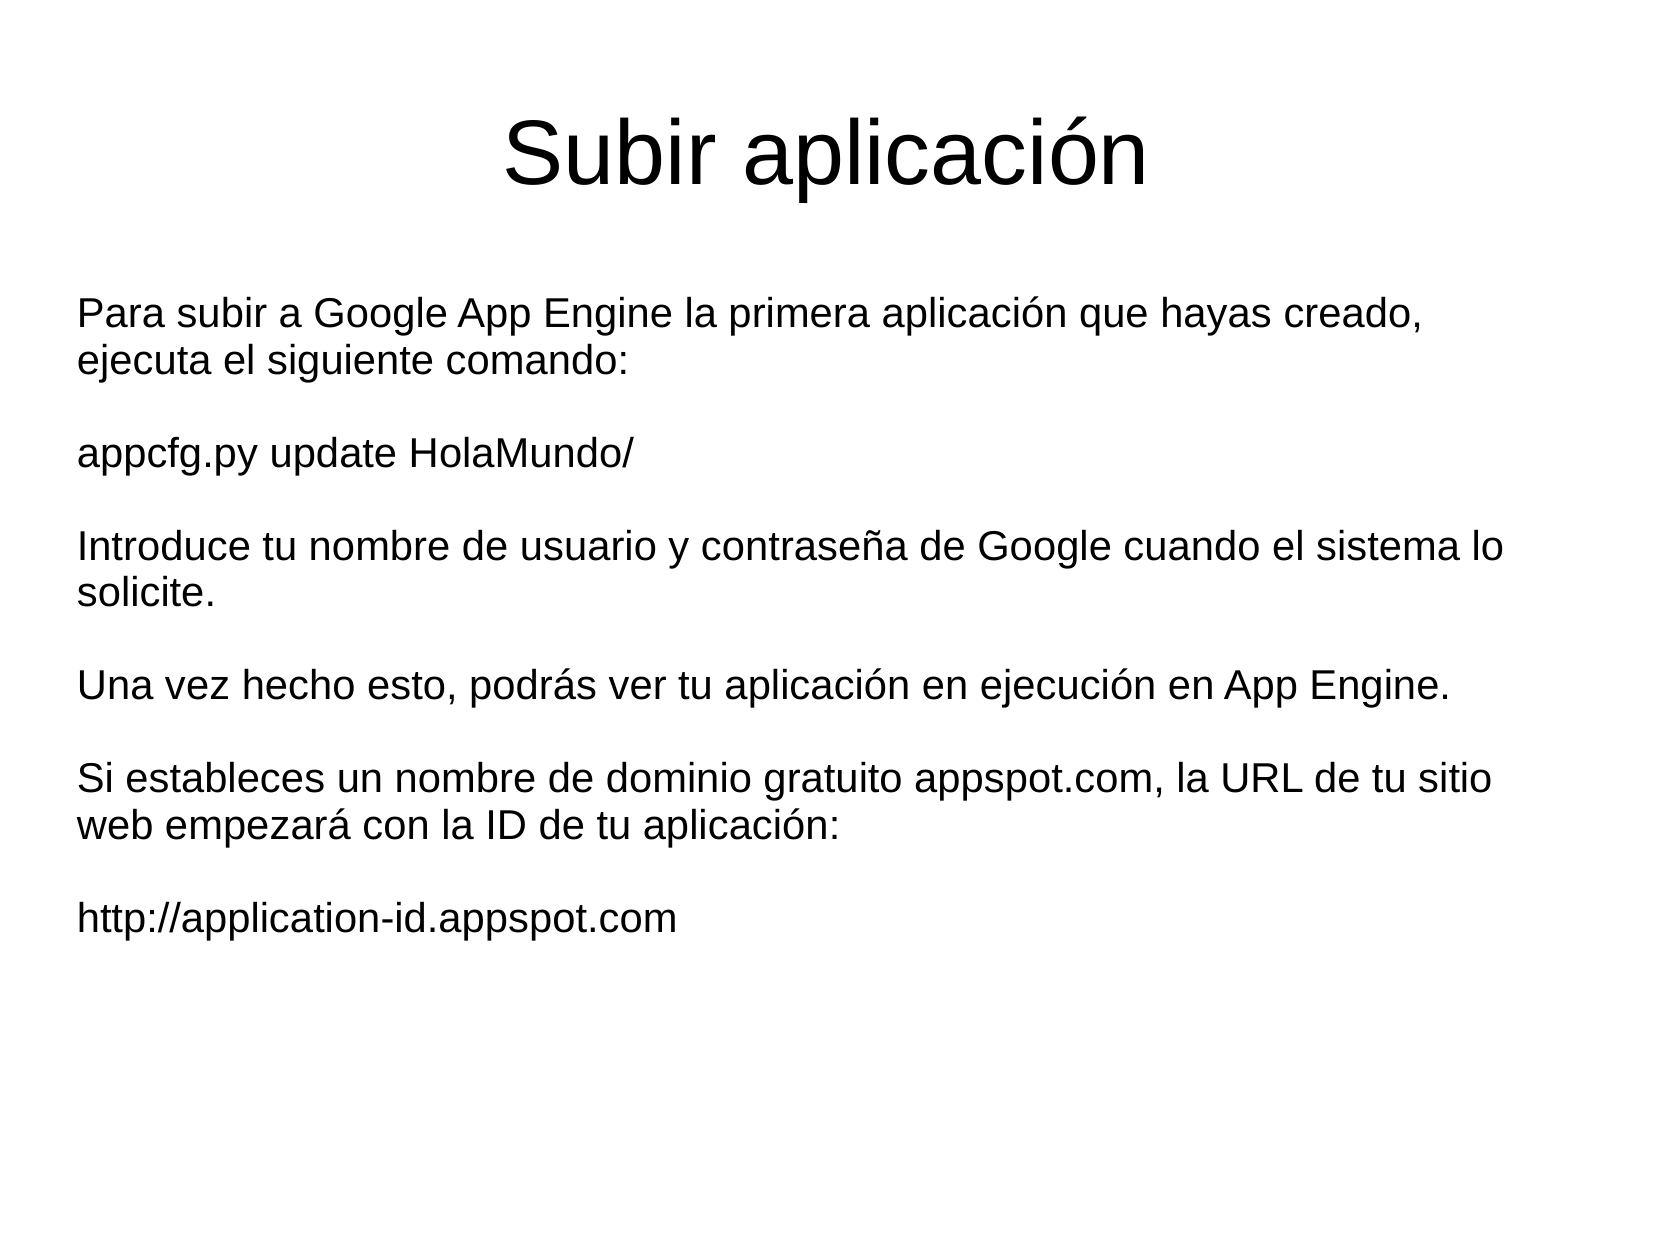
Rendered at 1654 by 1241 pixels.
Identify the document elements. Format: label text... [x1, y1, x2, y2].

subtitle Para subir a Google App Engine la primera aplicación que hayas creado, ejecuta el siguiente comando: appcfg.py update HolaMundo/ Introduce tu nombre de usuario y contraseña de Google cuando el sistema lo solicite. Una vez hecho esto, podrás ver tu aplicación en ejecución en App Engine. Si estableces un nombre de dominio gratuito appspot.com, la URL de tu sitio web empezará con la ID de tu aplicación: http://application-id.appspot.com [76, 290, 1565, 1109]
title Subir aplicación [82, 49, 1571, 257]
